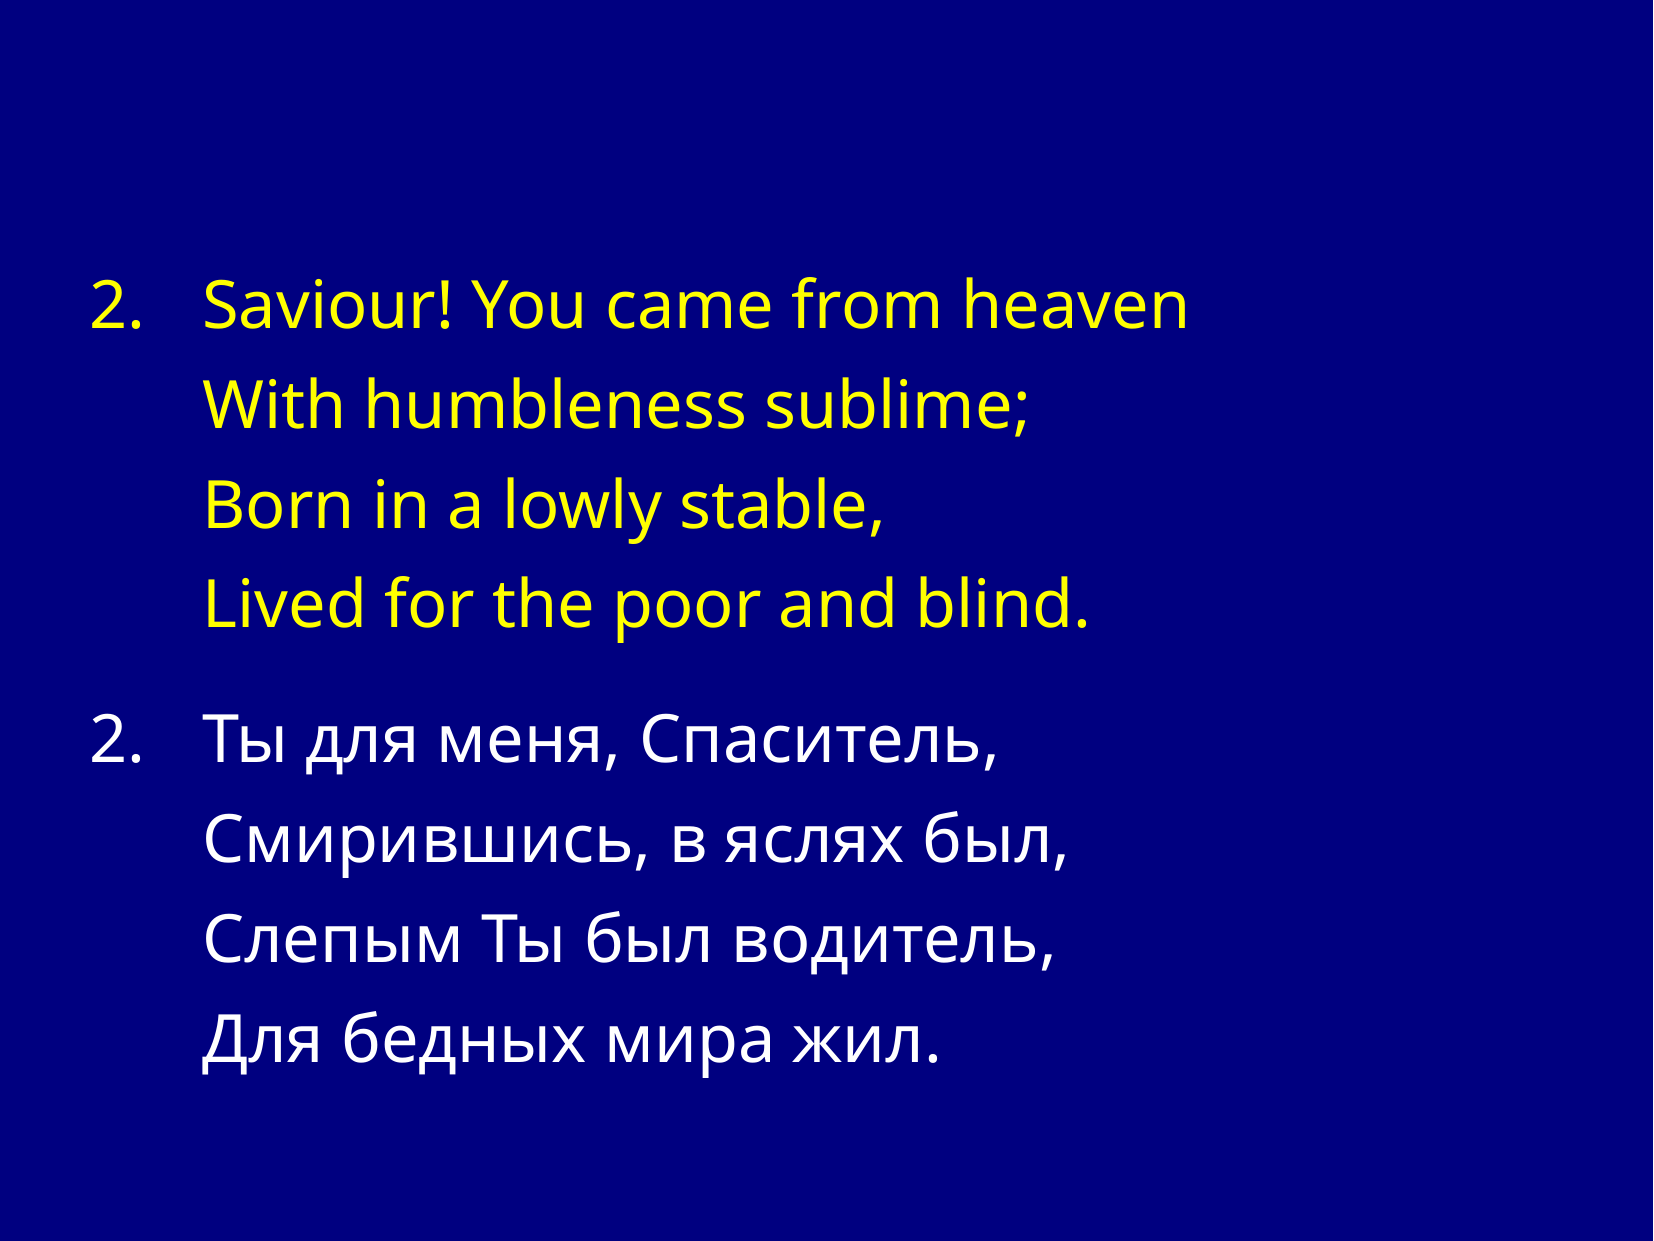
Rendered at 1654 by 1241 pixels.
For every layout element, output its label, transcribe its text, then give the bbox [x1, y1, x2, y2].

text_box 2. Ты для меня, Спаситель, Смирившись, в яслях был, Слепым Ты был водитель, Для бедных мира жил. [75, 675, 1576, 1163]
text_box 2. Saviour! You came from heaven With humbleness sublime; Born in a lowly stable, Lived for the poor and blind. [75, 150, 1576, 638]
